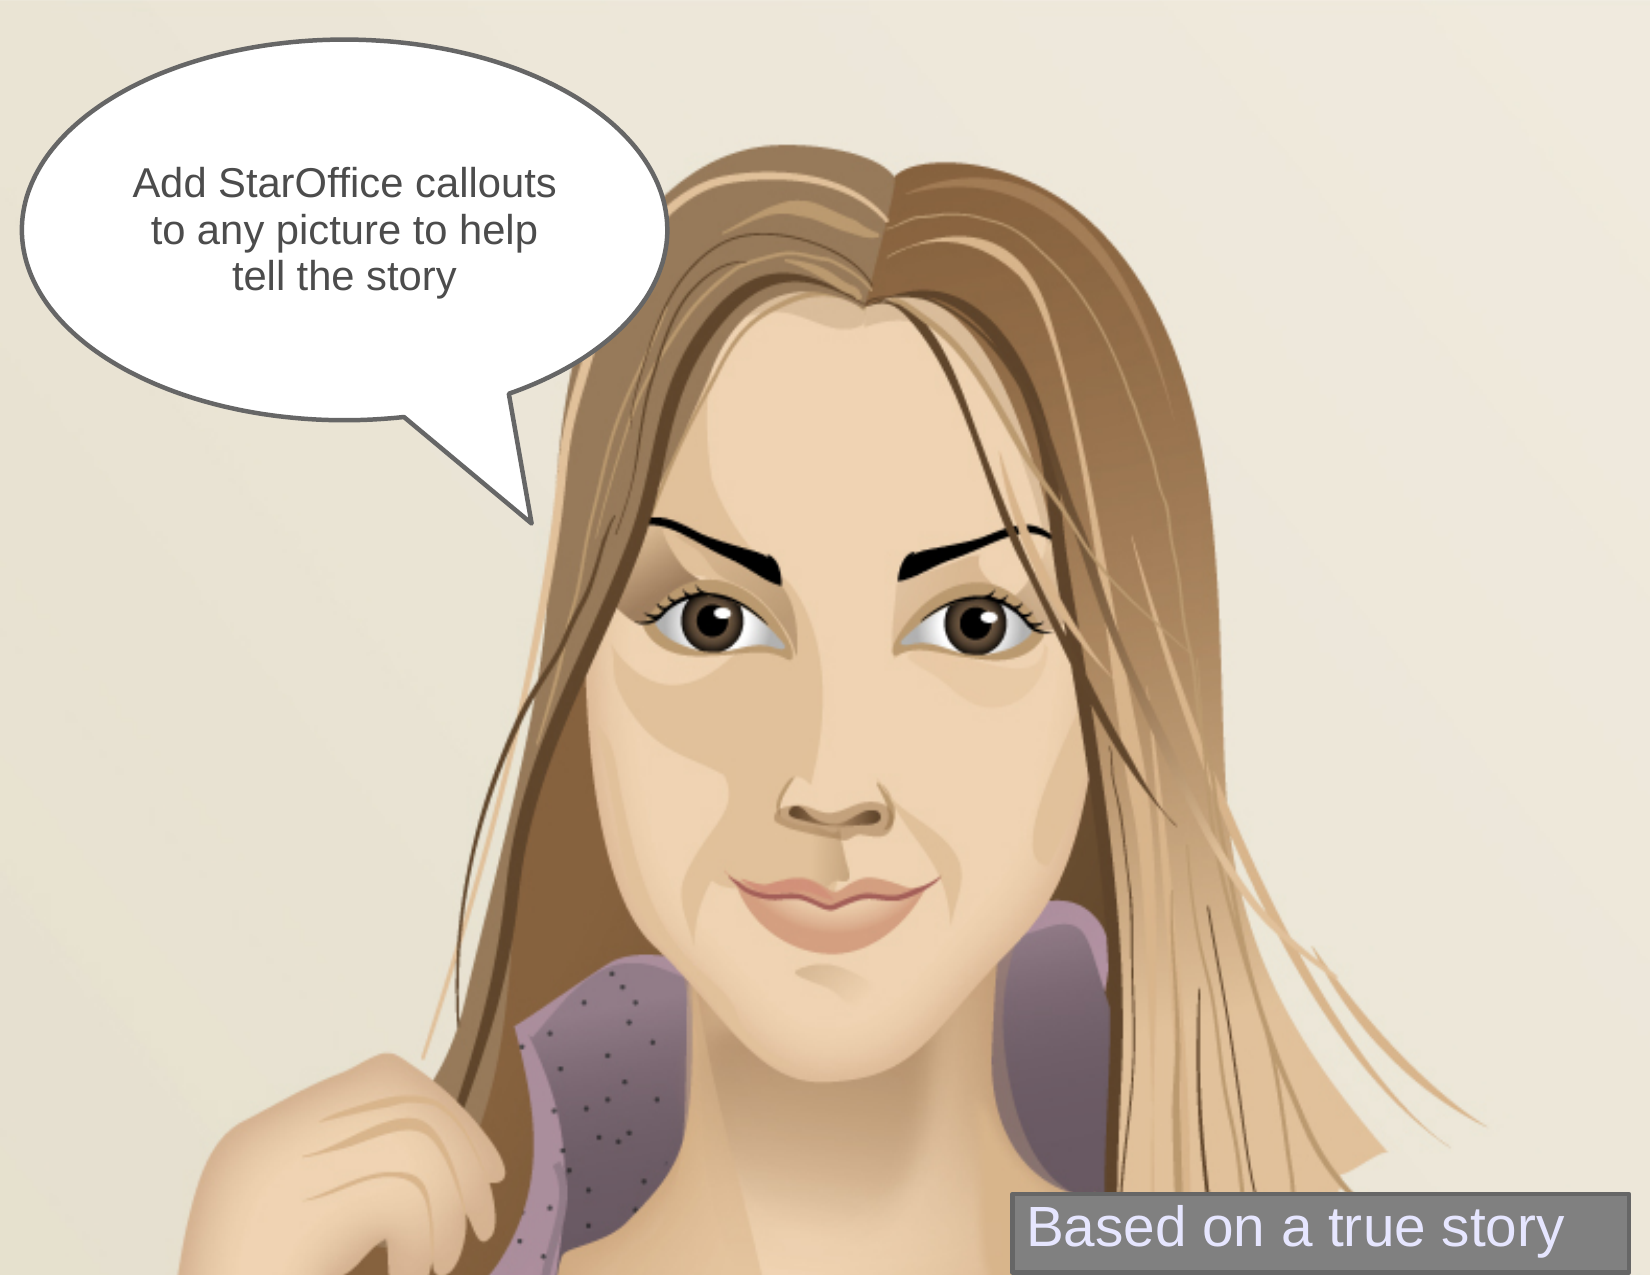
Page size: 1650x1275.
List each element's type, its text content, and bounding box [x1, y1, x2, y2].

picture [0, 0, 1650, 1275]
text_box Add StarOffice callouts to any picture to help tell the story [21, 39, 668, 524]
text_box Based on a true story [1012, 1193, 1630, 1273]
